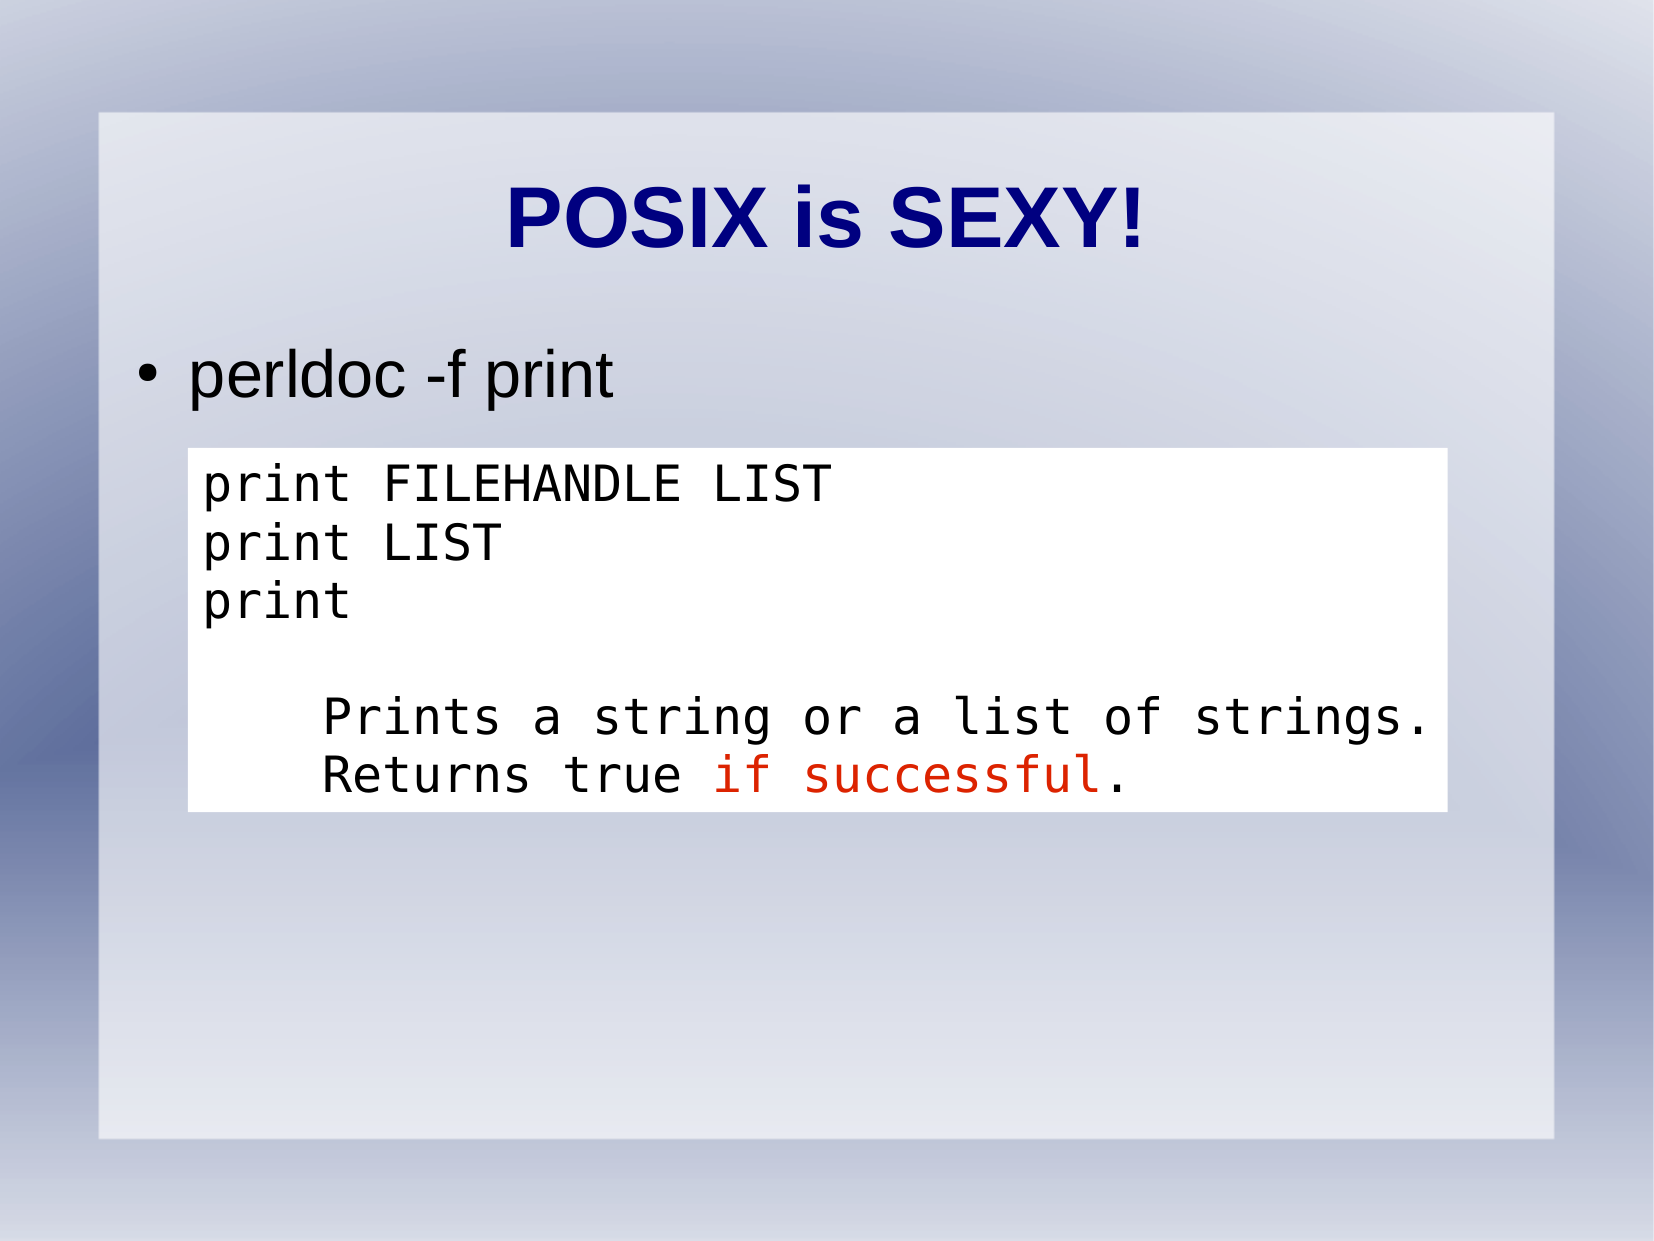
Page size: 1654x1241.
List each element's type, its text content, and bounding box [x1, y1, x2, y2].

list perldoc -f print [118, 336, 1506, 1156]
title POSIX is SEXY! [118, 114, 1536, 322]
picture [0, 0, 1654, 1241]
